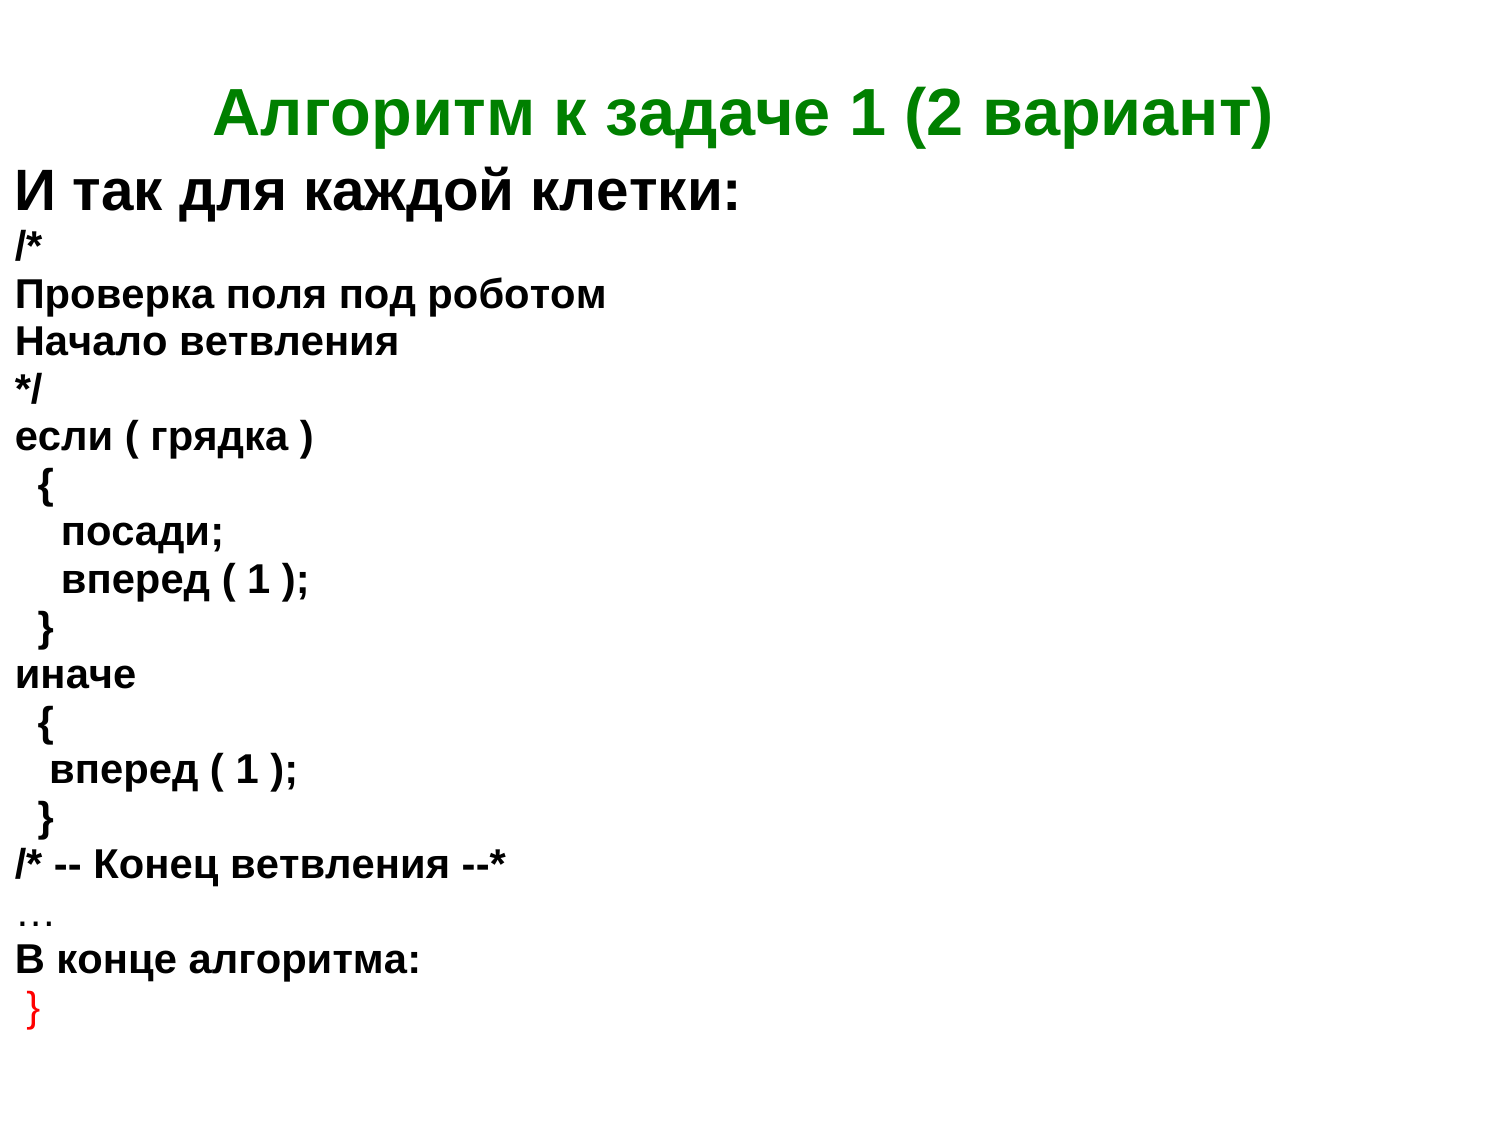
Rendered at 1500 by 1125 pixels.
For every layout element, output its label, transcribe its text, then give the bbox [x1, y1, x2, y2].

list И так для каждой клетки: /* Проверка поля под роботом Начало ветвления */ если ( грядка ) { посади; вперед ( 1 ); } иначе { вперед ( 1 ); } /* -- Конец ветвления --* … В конце алгоритма: } [0, 160, 1471, 1083]
title Алгоритм к задаче 1 (2 вариант) [41, 54, 1447, 160]
